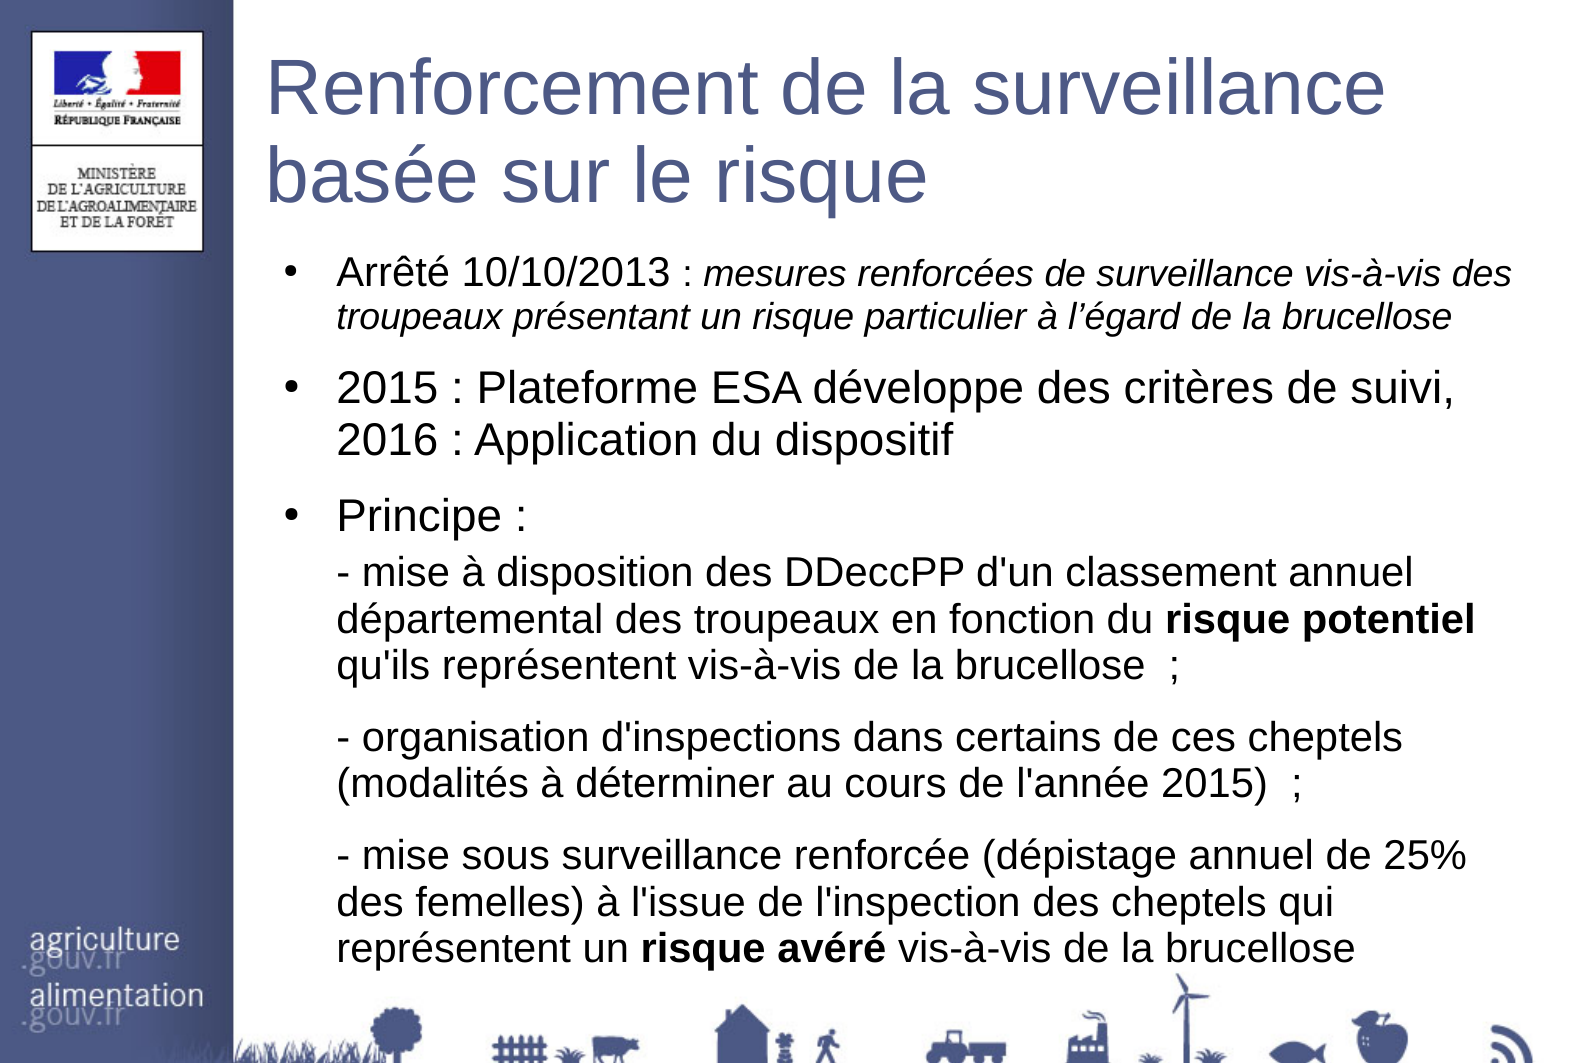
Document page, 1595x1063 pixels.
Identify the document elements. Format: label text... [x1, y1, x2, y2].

list Arrêté 10/10/2013 : mesures renforcées de surveillance vis-à-vis des troupeaux présentant un risque particulier à l’égard de la brucellose 2015 : Plateforme ESA développe des critères de suivi, 2016 : Application du dispositif Principe : - mise à disposition des DDeccPP d'un classement annuel départemental des troupeaux en fonction du risque potentiel qu'ils représentent vis-à-vis de la brucellose ; - organisation d'inspections dans certains de ces cheptels (modalités à déterminer au cours de l'année 2015) ; - mise sous surveillance renforcée (dépistage annuel de 25% des femelles) à l'issue de l'inspection des cheptels qui représentent un risque avéré vis-à-vis de la brucellose [265, 248, 1536, 976]
title Renforcement de la surveillance basée sur le risque [265, 42, 1536, 220]
picture [0, 0, 1595, 1063]
